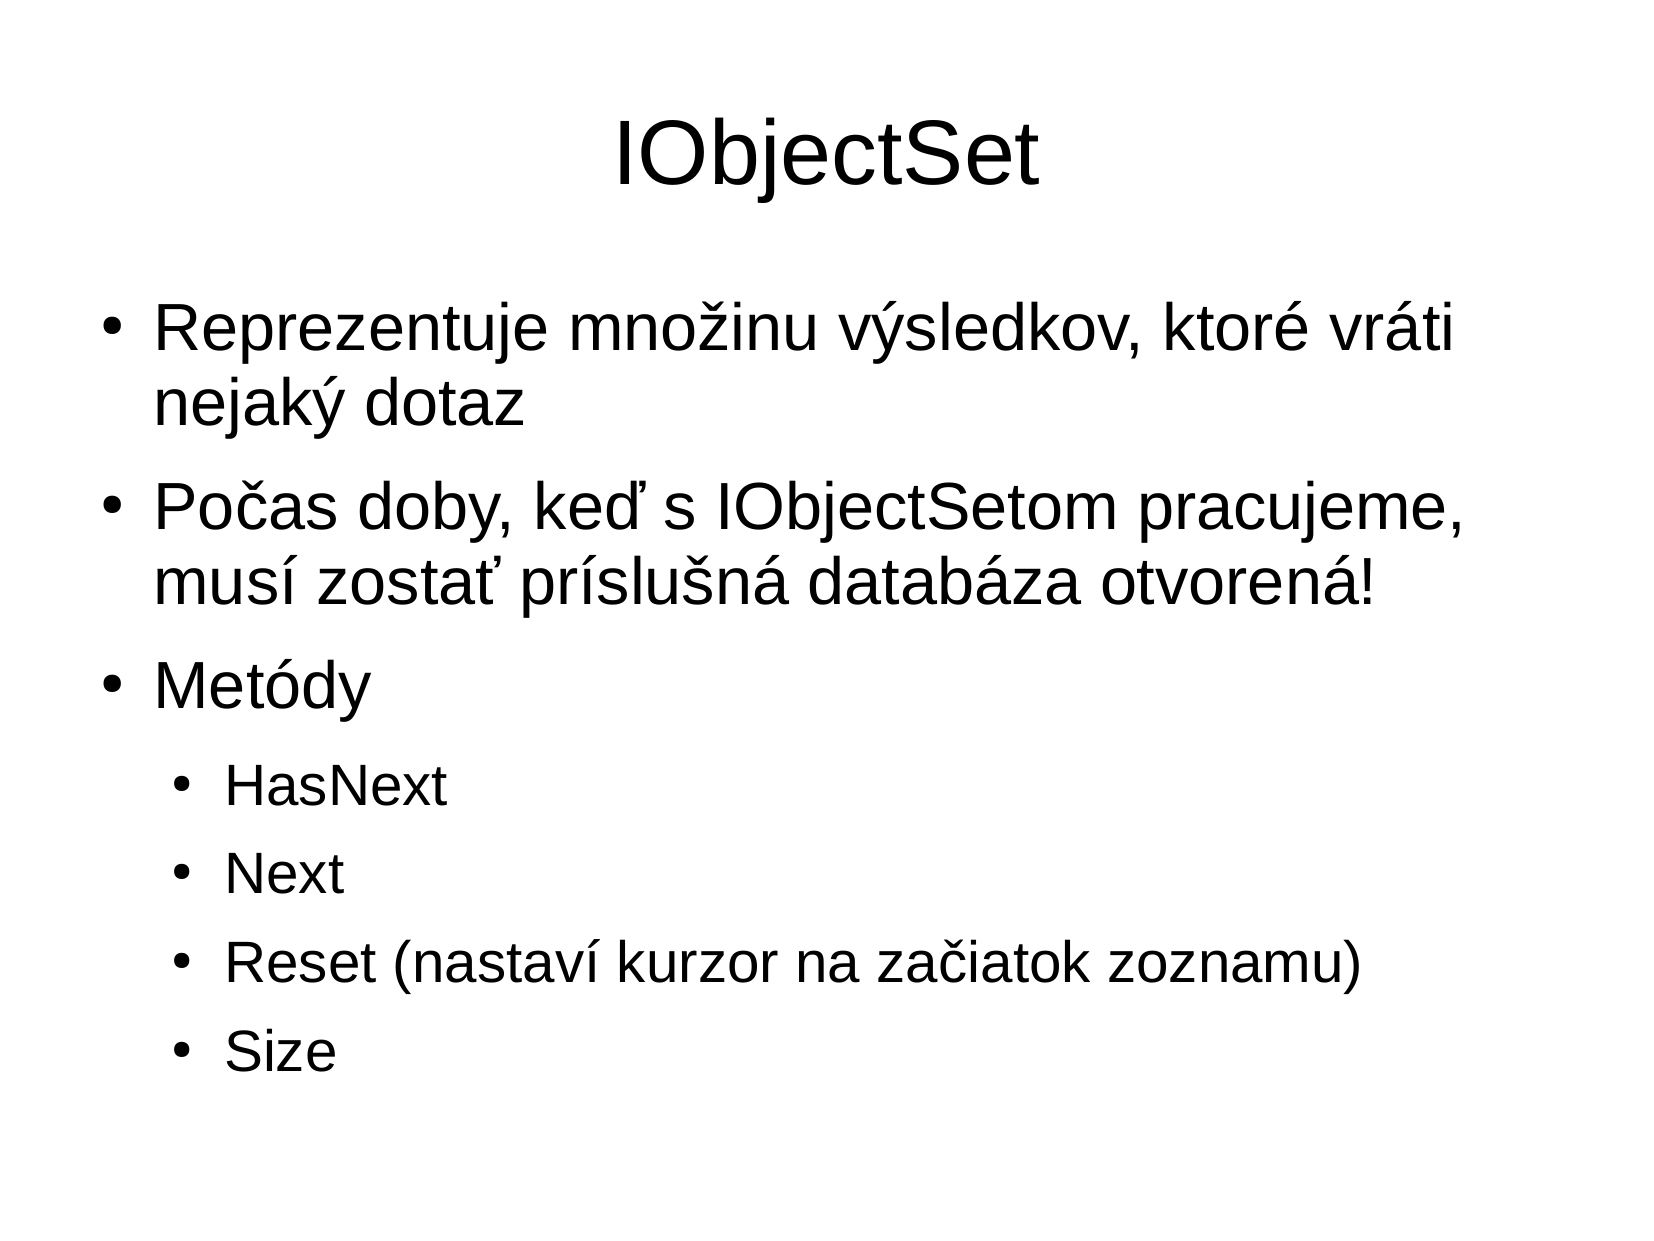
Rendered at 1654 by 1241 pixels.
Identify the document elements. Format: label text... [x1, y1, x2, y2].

list Reprezentuje množinu výsledkov, ktoré vráti nejaký dotaz Počas doby, keď s IObjectSetom pracujeme, musí zostať príslušná databáza otvorená! Metódy HasNext Next Reset (nastaví kurzor na začiatok zoznamu) Size [82, 290, 1571, 1094]
title IObjectSet [82, 56, 1571, 250]
